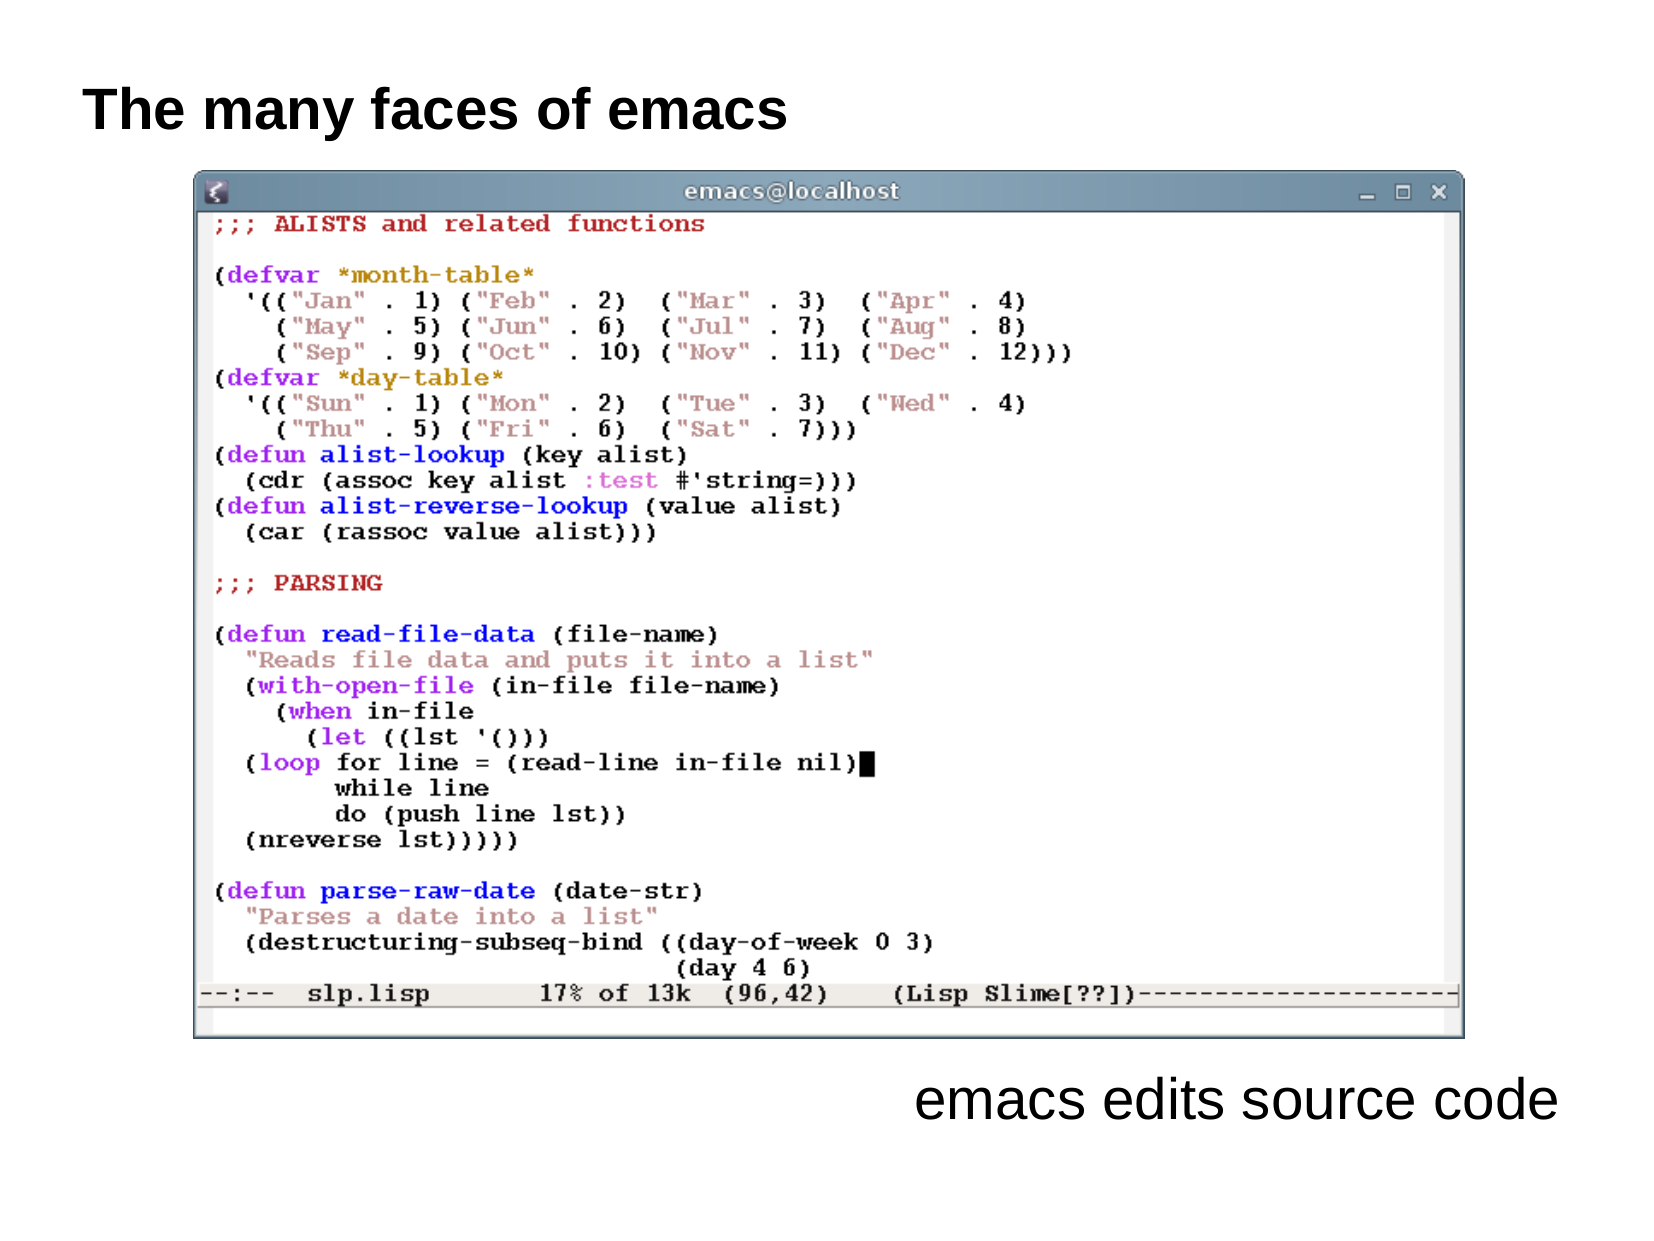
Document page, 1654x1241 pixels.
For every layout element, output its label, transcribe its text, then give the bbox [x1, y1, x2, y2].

title The many faces of emacs [82, 6, 1571, 214]
picture [193, 170, 1465, 1039]
title emacs edits source code [72, 1040, 1561, 1221]
